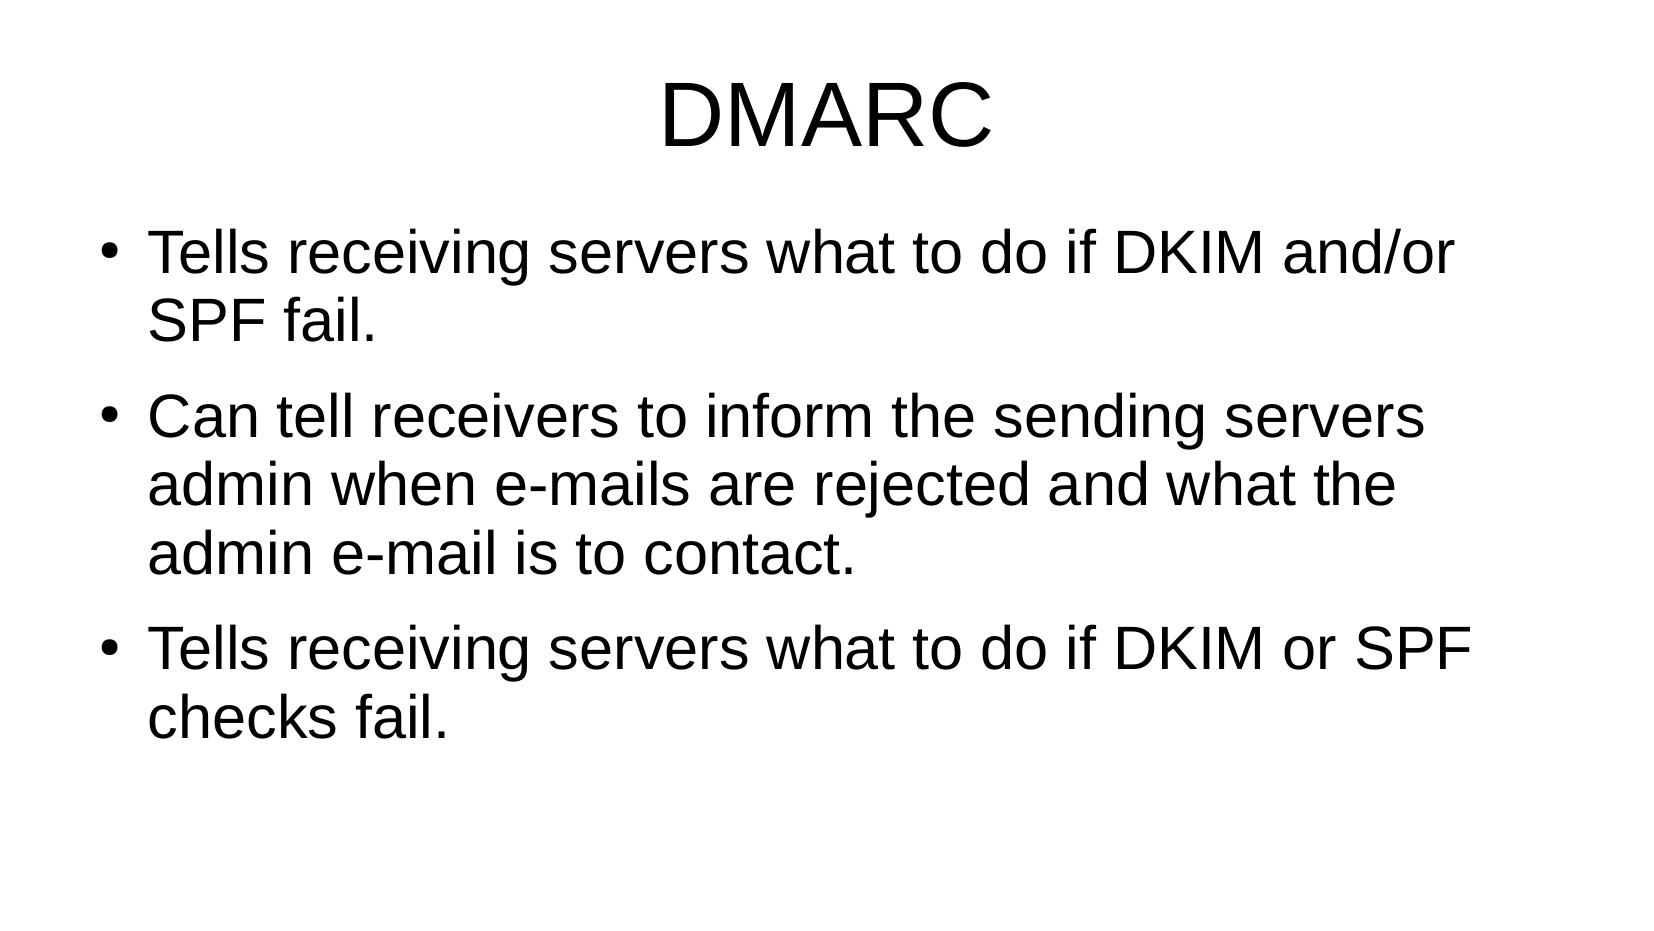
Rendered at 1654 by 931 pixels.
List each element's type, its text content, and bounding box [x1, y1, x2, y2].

title DMARC [82, 37, 1571, 193]
list Tells receiving servers what to do if DKIM and/or SPF fail. Can tell receivers to inform the sending servers admin when e-mails are rejected and what the admin e-mail is to contact. Tells receiving servers what to do if DKIM or SPF checks fail. [82, 217, 1571, 758]
